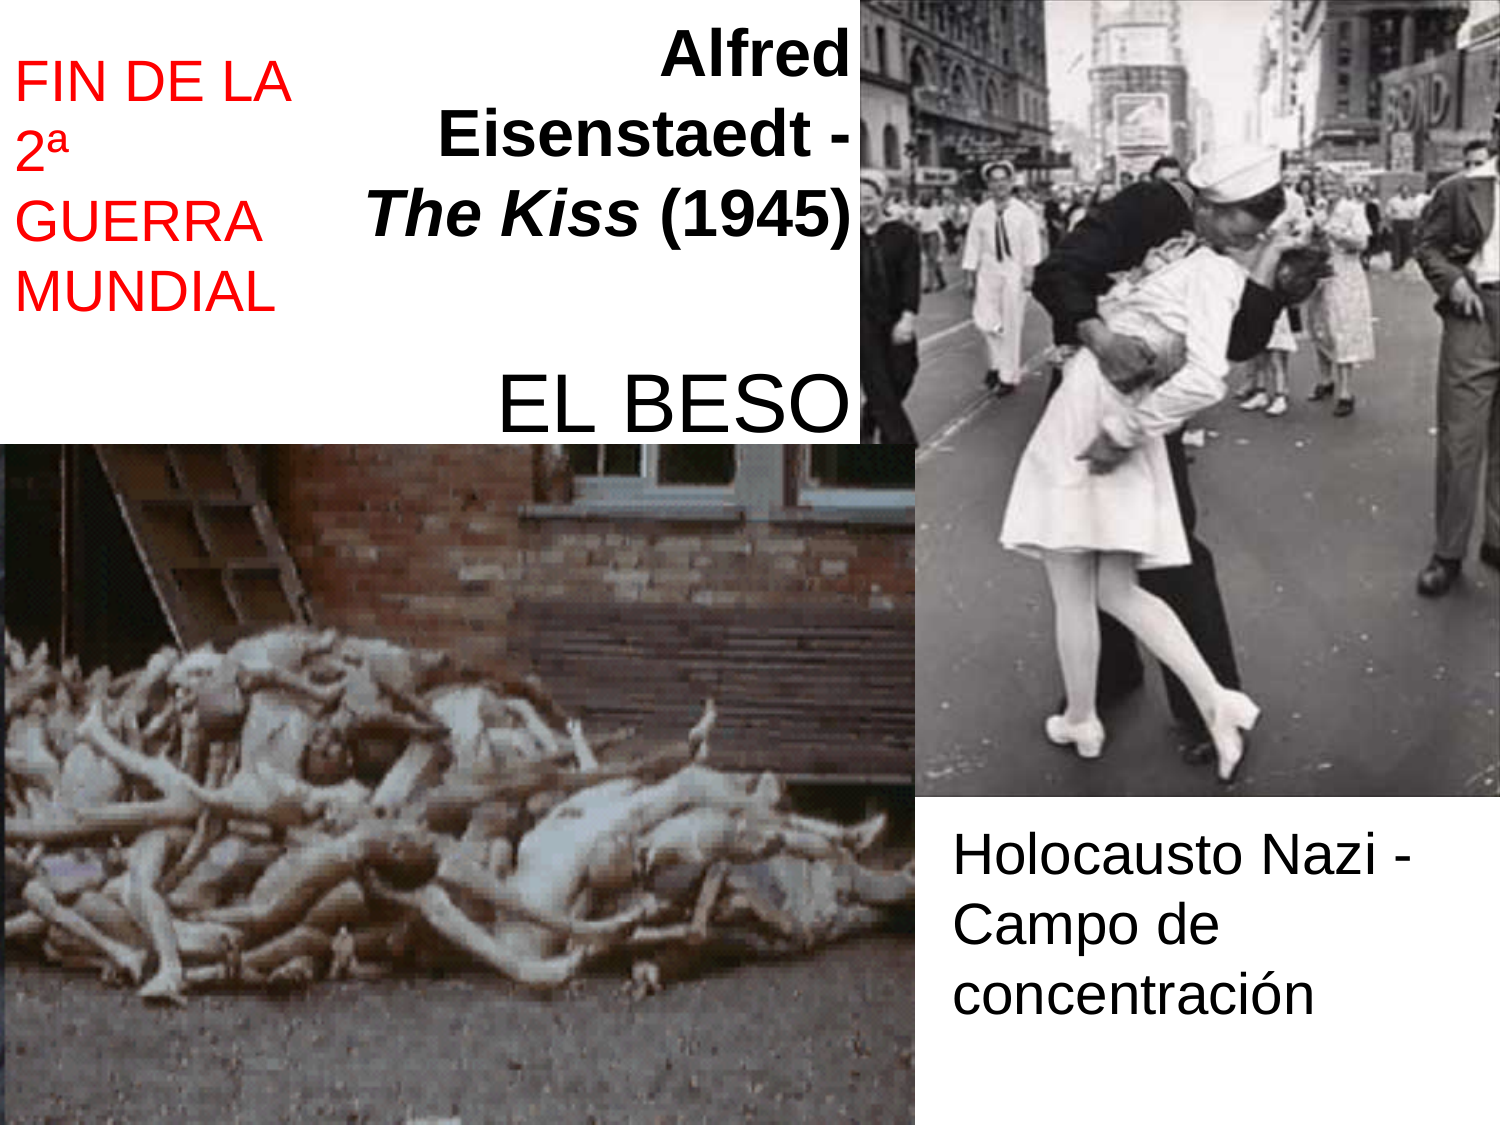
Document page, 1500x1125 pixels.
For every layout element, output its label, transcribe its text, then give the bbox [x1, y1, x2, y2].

picture [0, 0, 1500, 1125]
text_box [915, 797, 1276, 926]
text_box FIN DE LA 2ª GUERRA MUNDIAL [0, 35, 317, 331]
text_box Alfred Eisenstaedt - The Kiss (1945) EL BESO [328, 2, 868, 444]
text_box Holocausto Nazi - Campo de concentración [937, 808, 1454, 1034]
